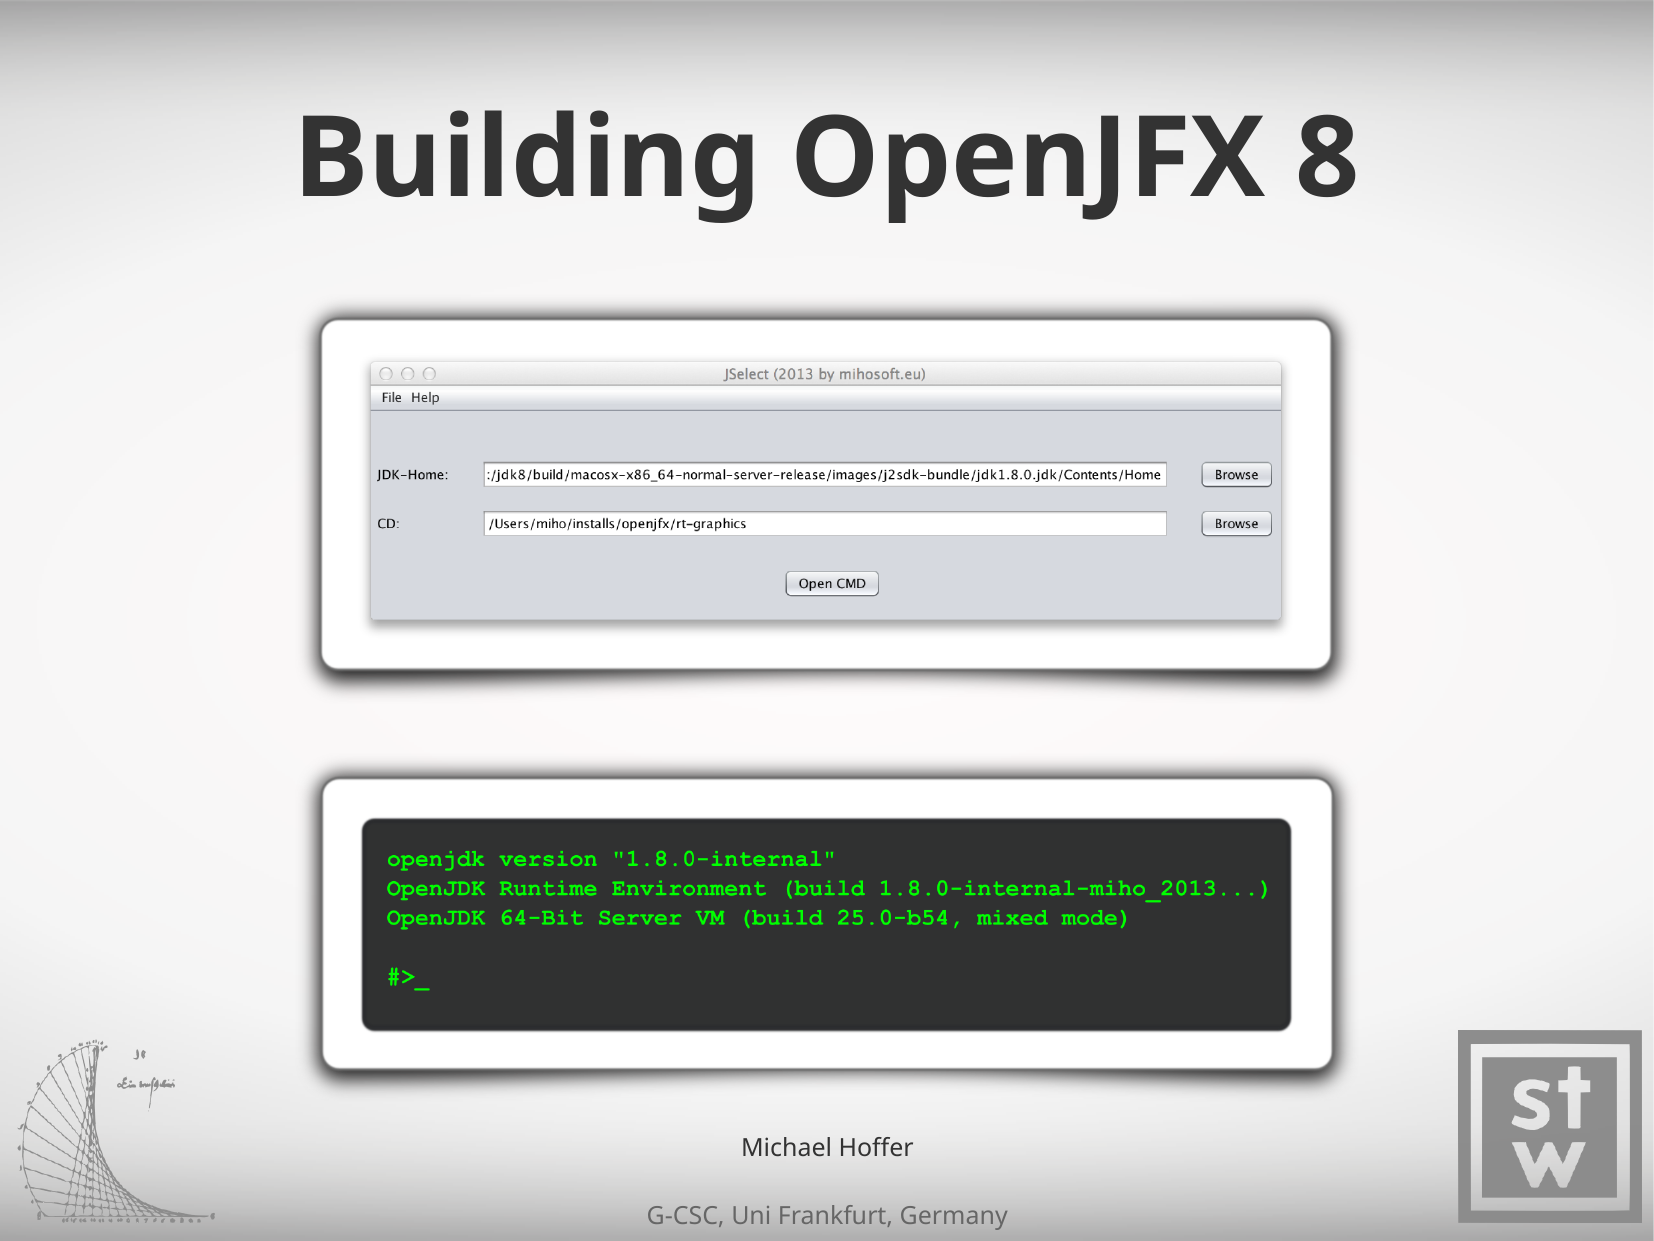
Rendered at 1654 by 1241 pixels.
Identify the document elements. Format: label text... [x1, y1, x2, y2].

picture [0, 0, 1654, 1241]
title Building OpenJFX 8 [82, 49, 1571, 257]
